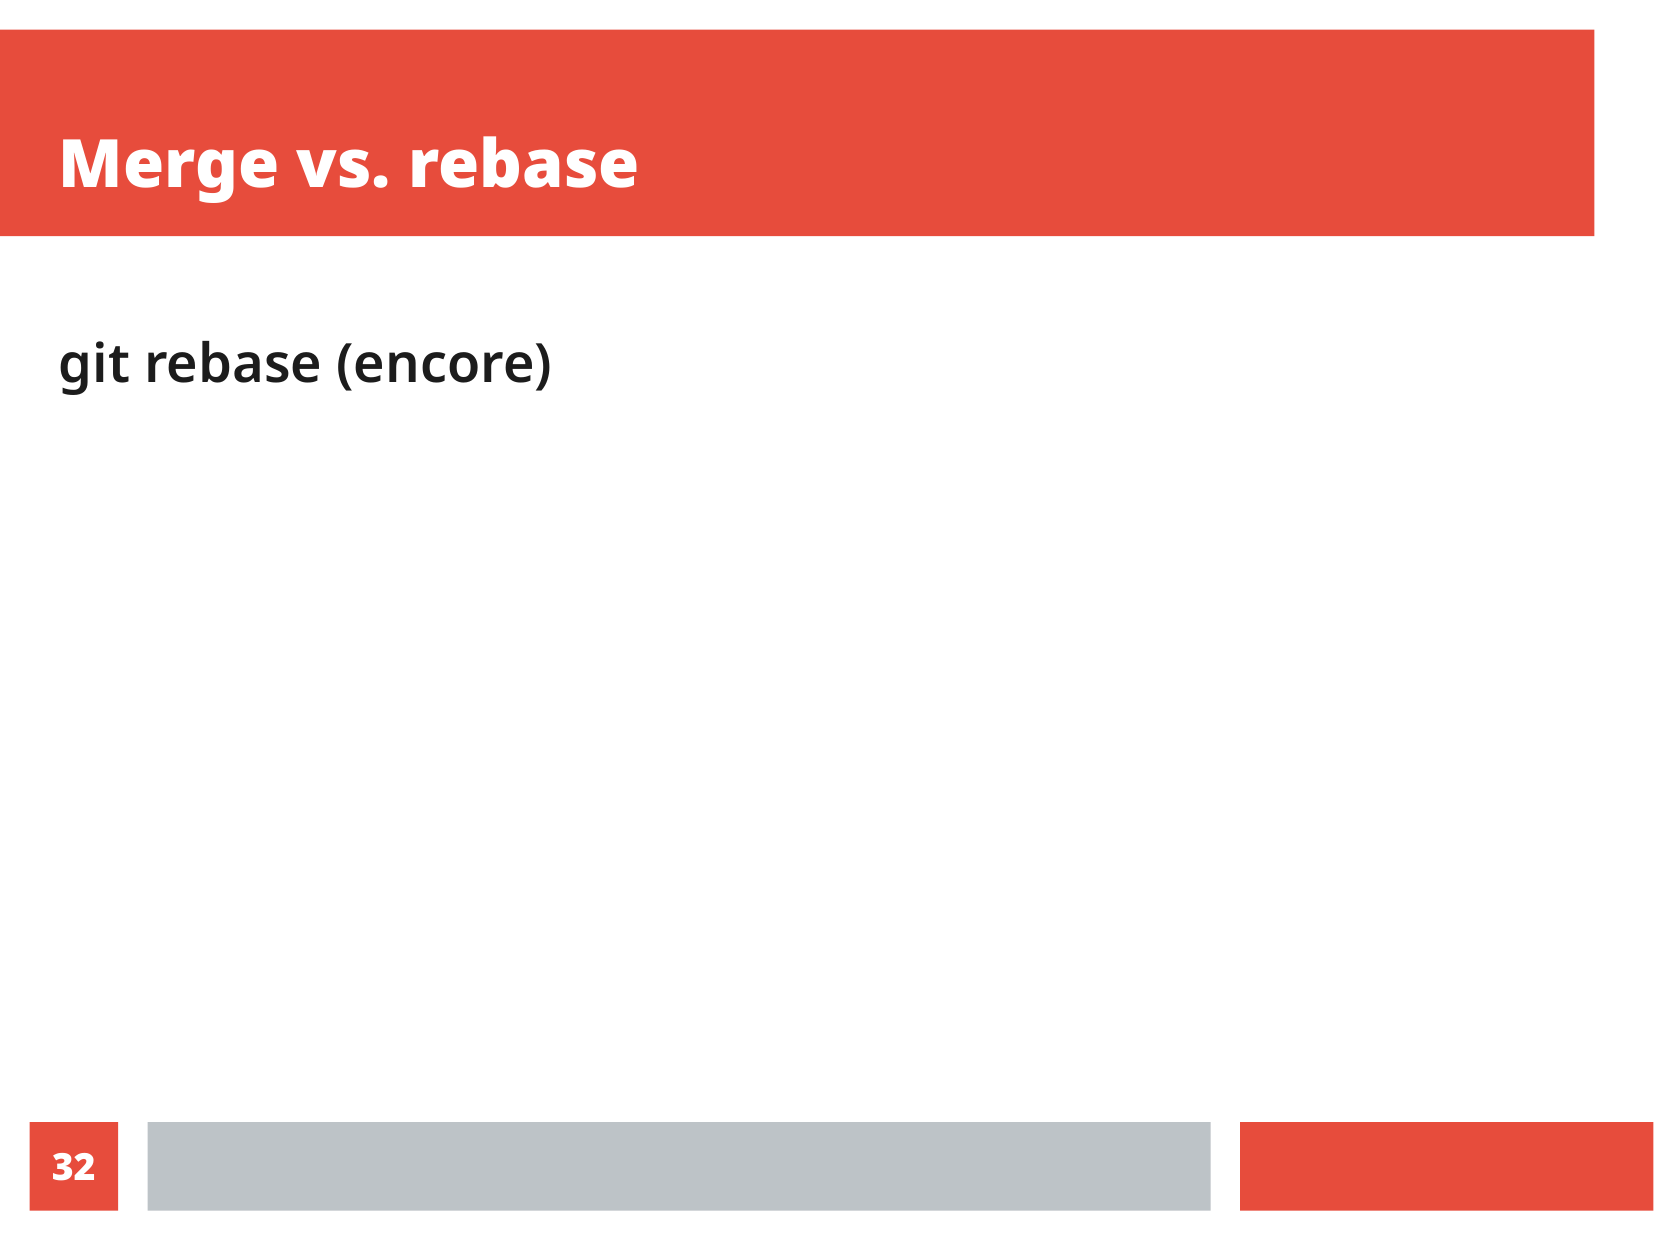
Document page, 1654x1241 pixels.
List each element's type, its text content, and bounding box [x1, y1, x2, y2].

list git rebase (encore) [59, 324, 1565, 1093]
title Merge vs. rebase [59, 59, 1595, 207]
